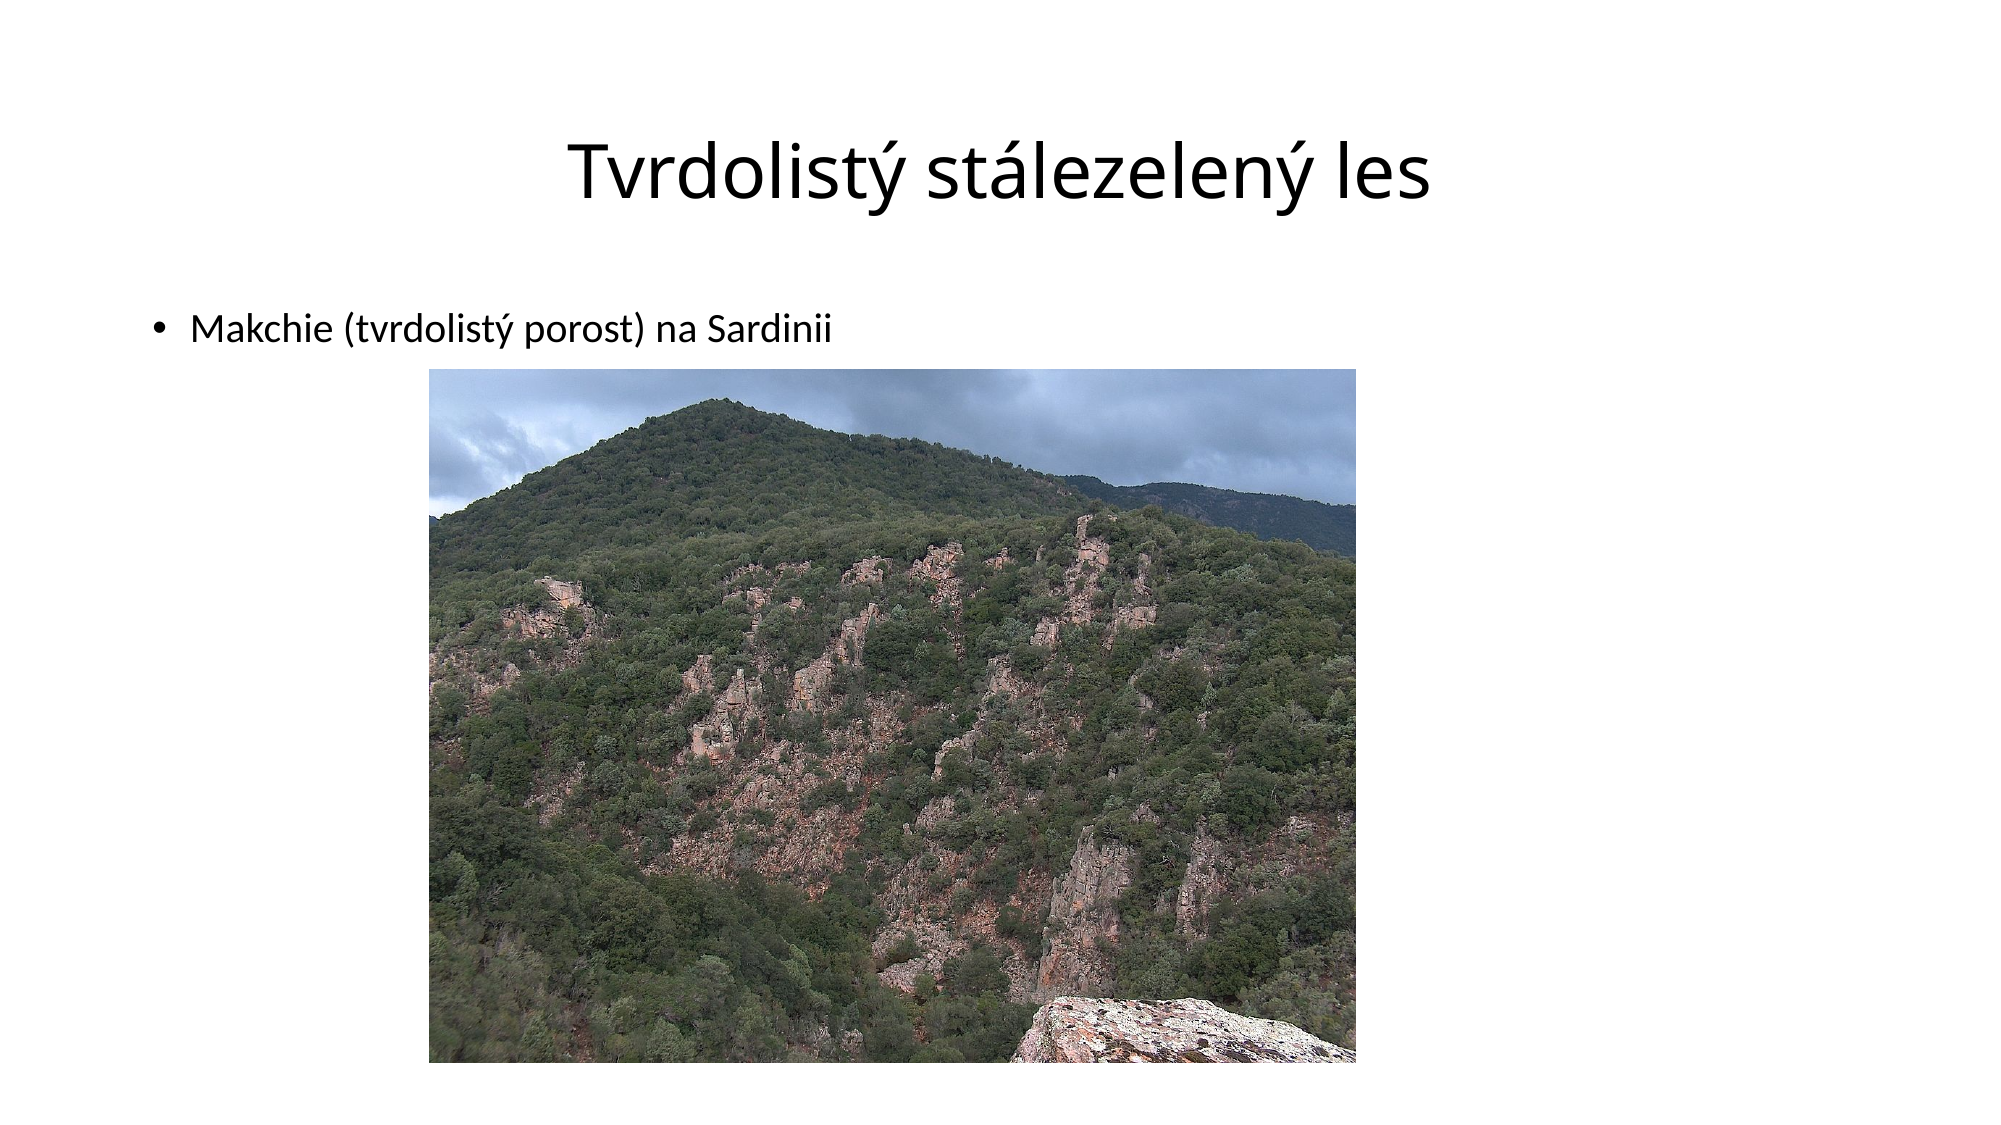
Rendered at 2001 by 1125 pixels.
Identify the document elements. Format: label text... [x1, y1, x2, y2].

list Makchie (tvrdolistý porost) na Sardinii [137, 299, 1863, 1014]
title Tvrdolistý stálezelený les [137, 59, 1863, 278]
picture [429, 369, 1356, 1063]
